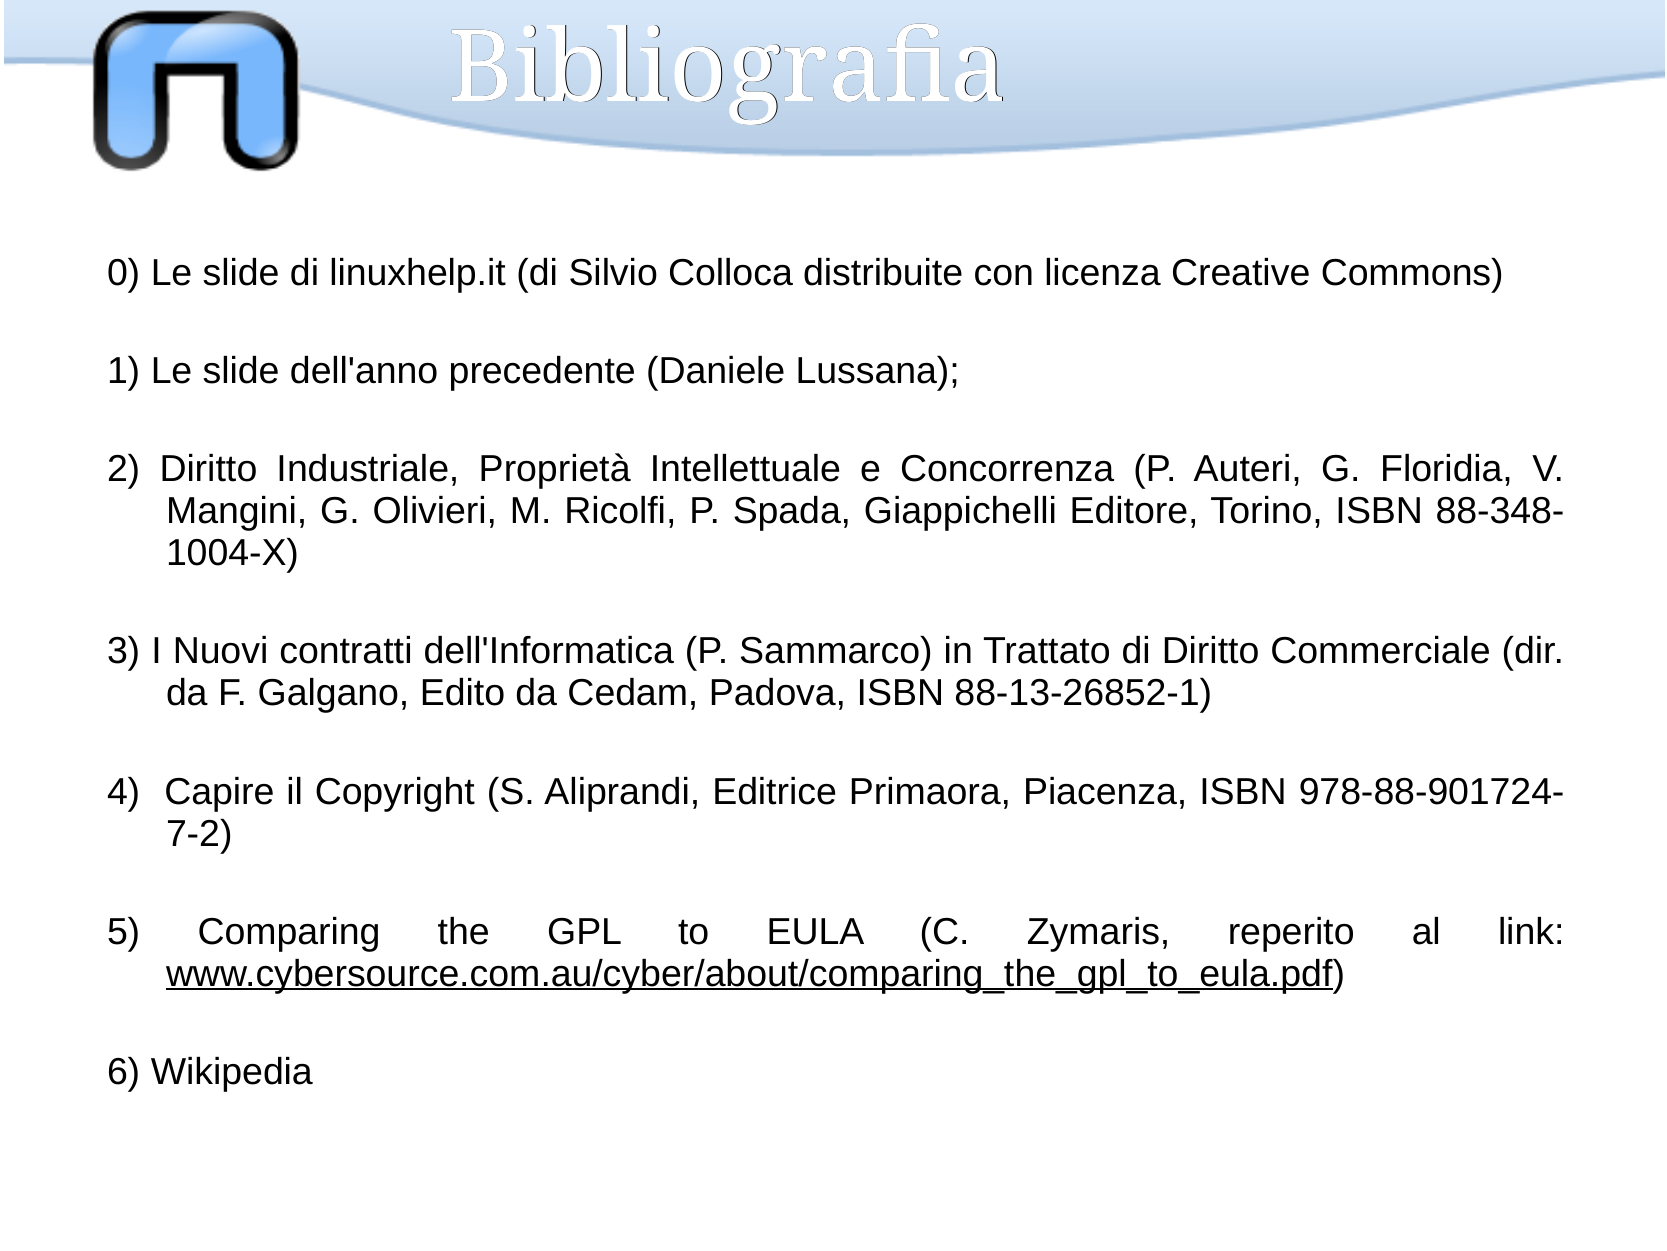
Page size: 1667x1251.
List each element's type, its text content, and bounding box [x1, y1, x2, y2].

picture [0, 0, 1667, 1251]
list 0) Le slide di linuxhelp.it (di Silvio Colloca distribuite con licenza Creative Commons) 1) Le slide dell'anno precedente (Daniele Lussana); 2) Diritto Industriale, Proprietà Intellettuale e Concorrenza (P. Auteri, G. Floridia, V. Mangini, G. Olivieri, M. Ricolfi, P. Spada, Giappichelli Editore, Torino, ISBN 88-348-1004-X) 3) I Nuovi contratti dell'Informatica (P. Sammarco) in Trattato di Diritto Commerciale (dir. da F. Galgano, Edito da Cedam, Padova, ISBN 88-13-26852-1) 4) Capire il Copyright (S. Aliprandi, Editrice Primaora, Piacenza, ISBN 978-88-901724-7-2) 5) Comparing the GPL to EULA (C. Zymaris, reperito al link: www.cybersource.com.au/cyber/about/comparing_the_gpl_to_eula.pdf) 6) Wikipedia [65, 251, 1566, 1094]
text_box Bibliografia [407, 0, 1443, 155]
